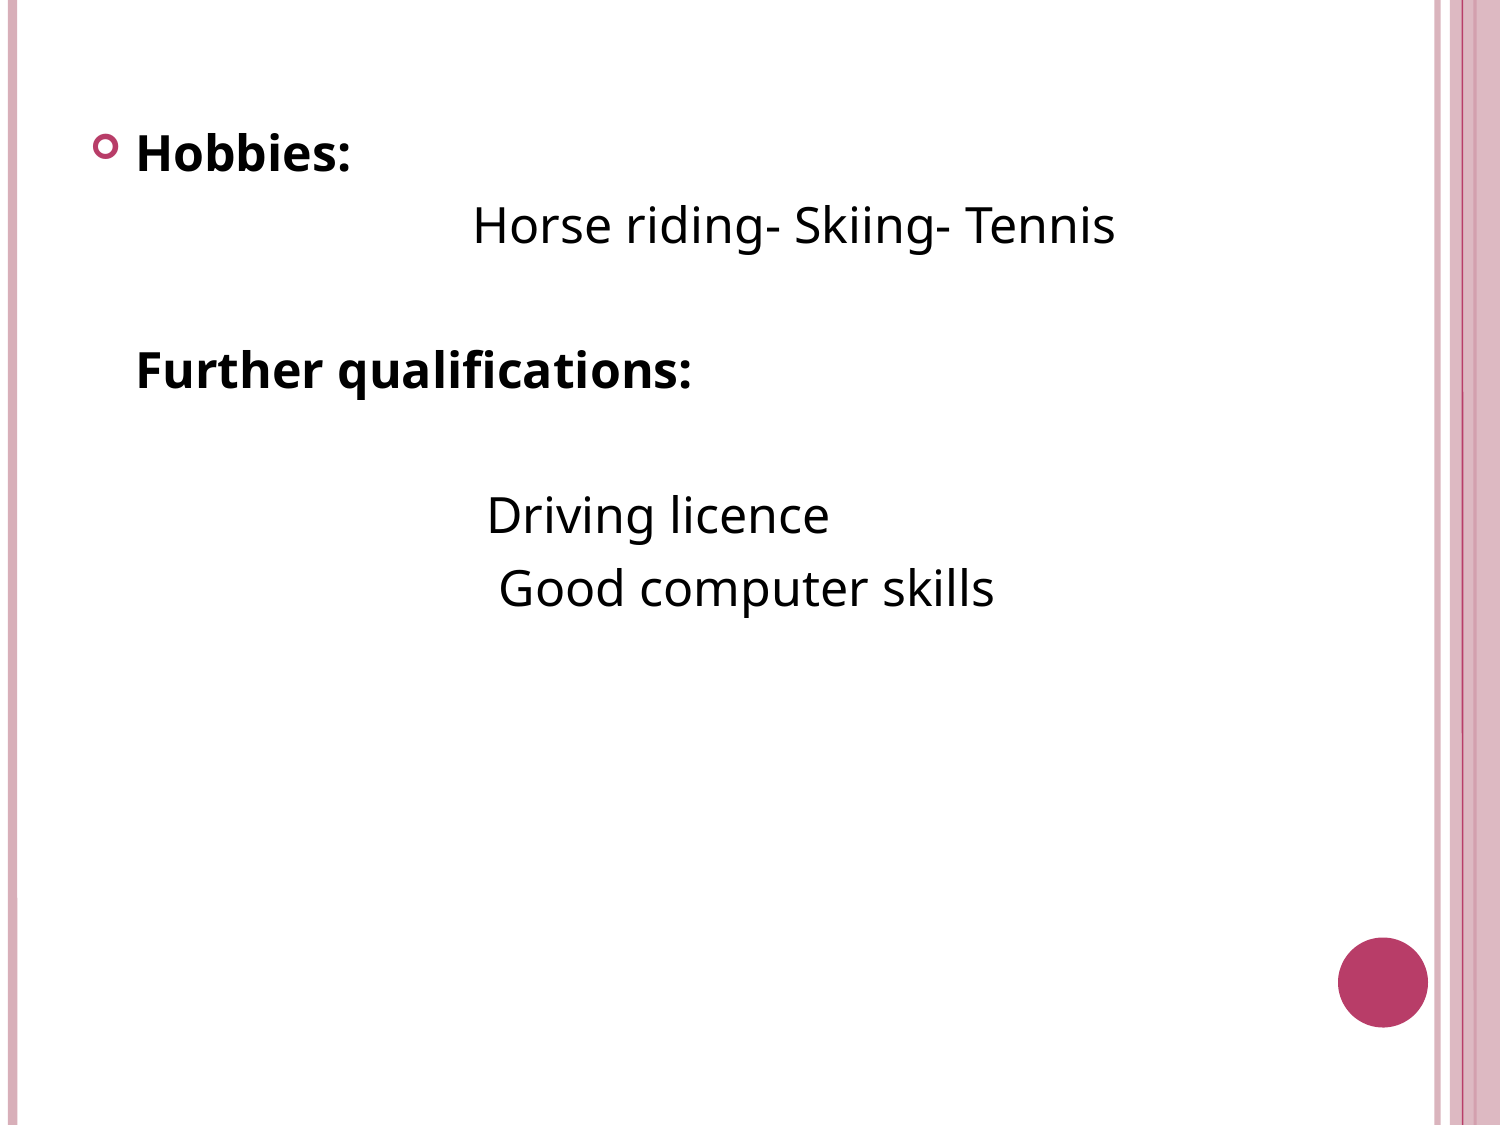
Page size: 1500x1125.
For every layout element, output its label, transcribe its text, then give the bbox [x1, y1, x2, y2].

list Hobbies: Horse riding- Skiing- Tennis Further qualifications: Driving licence Good computer skills [75, 113, 1300, 1062]
